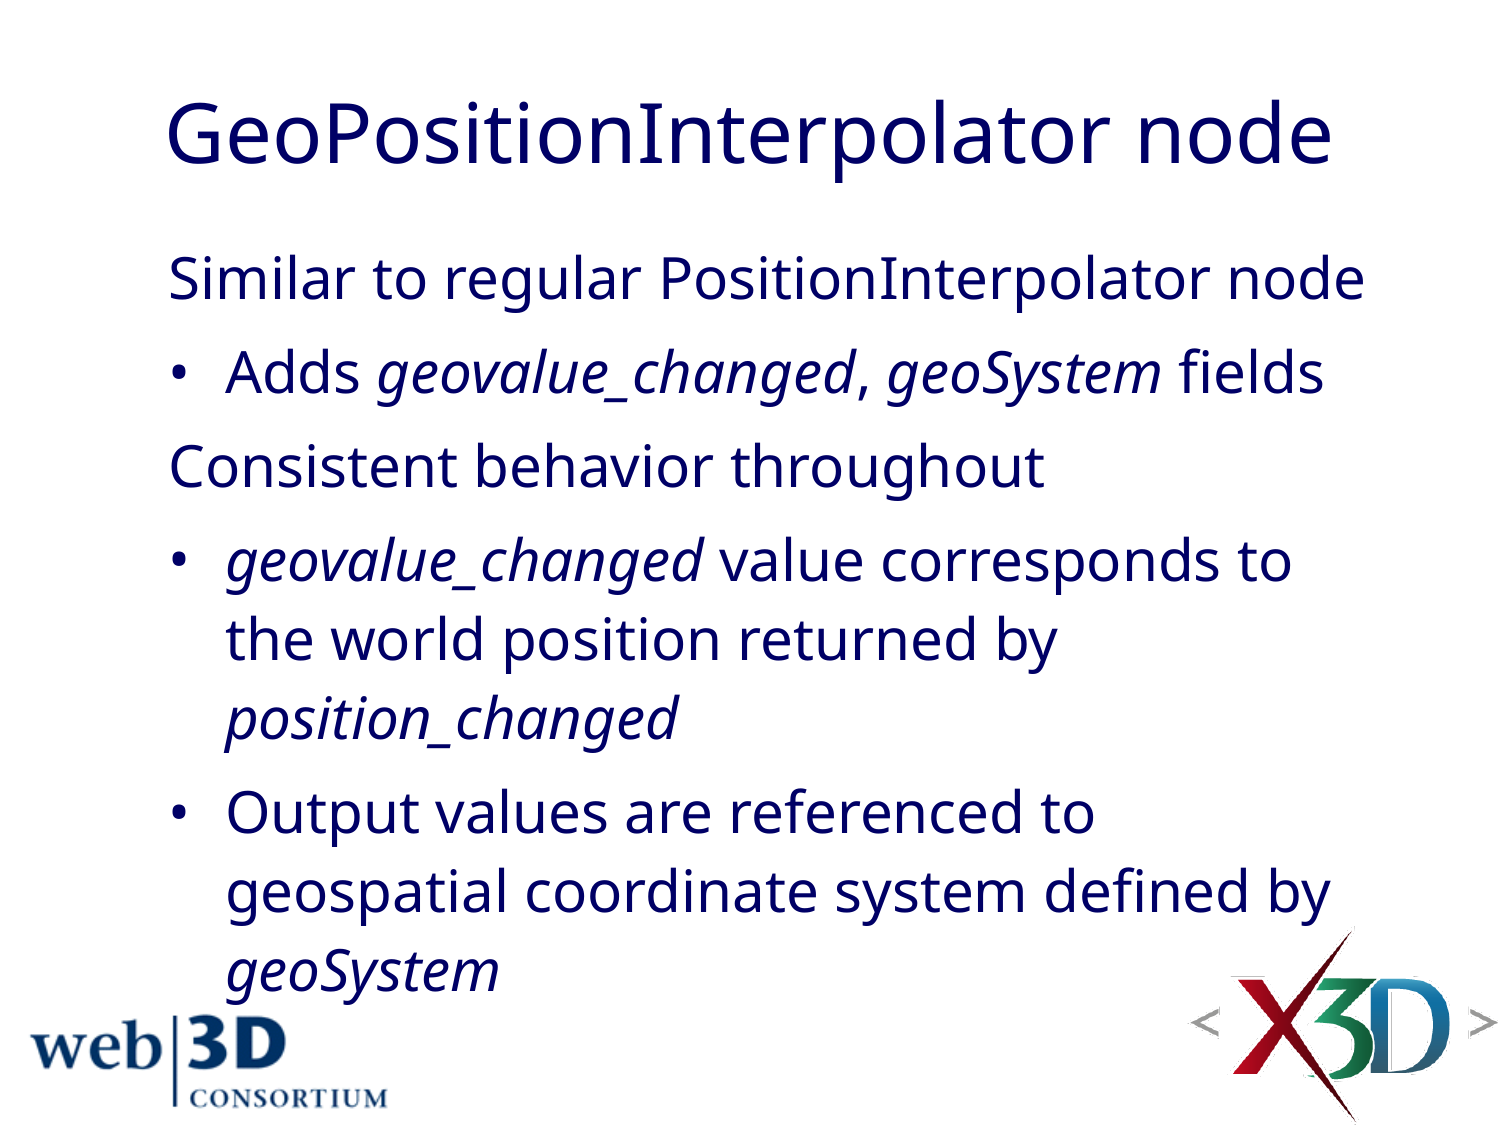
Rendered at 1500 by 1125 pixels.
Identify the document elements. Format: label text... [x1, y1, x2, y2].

picture [12, 998, 413, 1118]
list Similar to regular PositionInterpolator node Adds geovalue_changed, geoSystem fields Consistent behavior throughout geovalue_changed value corresponds to the world position returned by position_changed Output values are referenced to geospatial coordinate system defined by geoSystem [112, 237, 1388, 986]
title GeoPositionInterpolator node [112, 44, 1388, 218]
picture [1187, 926, 1500, 1125]
